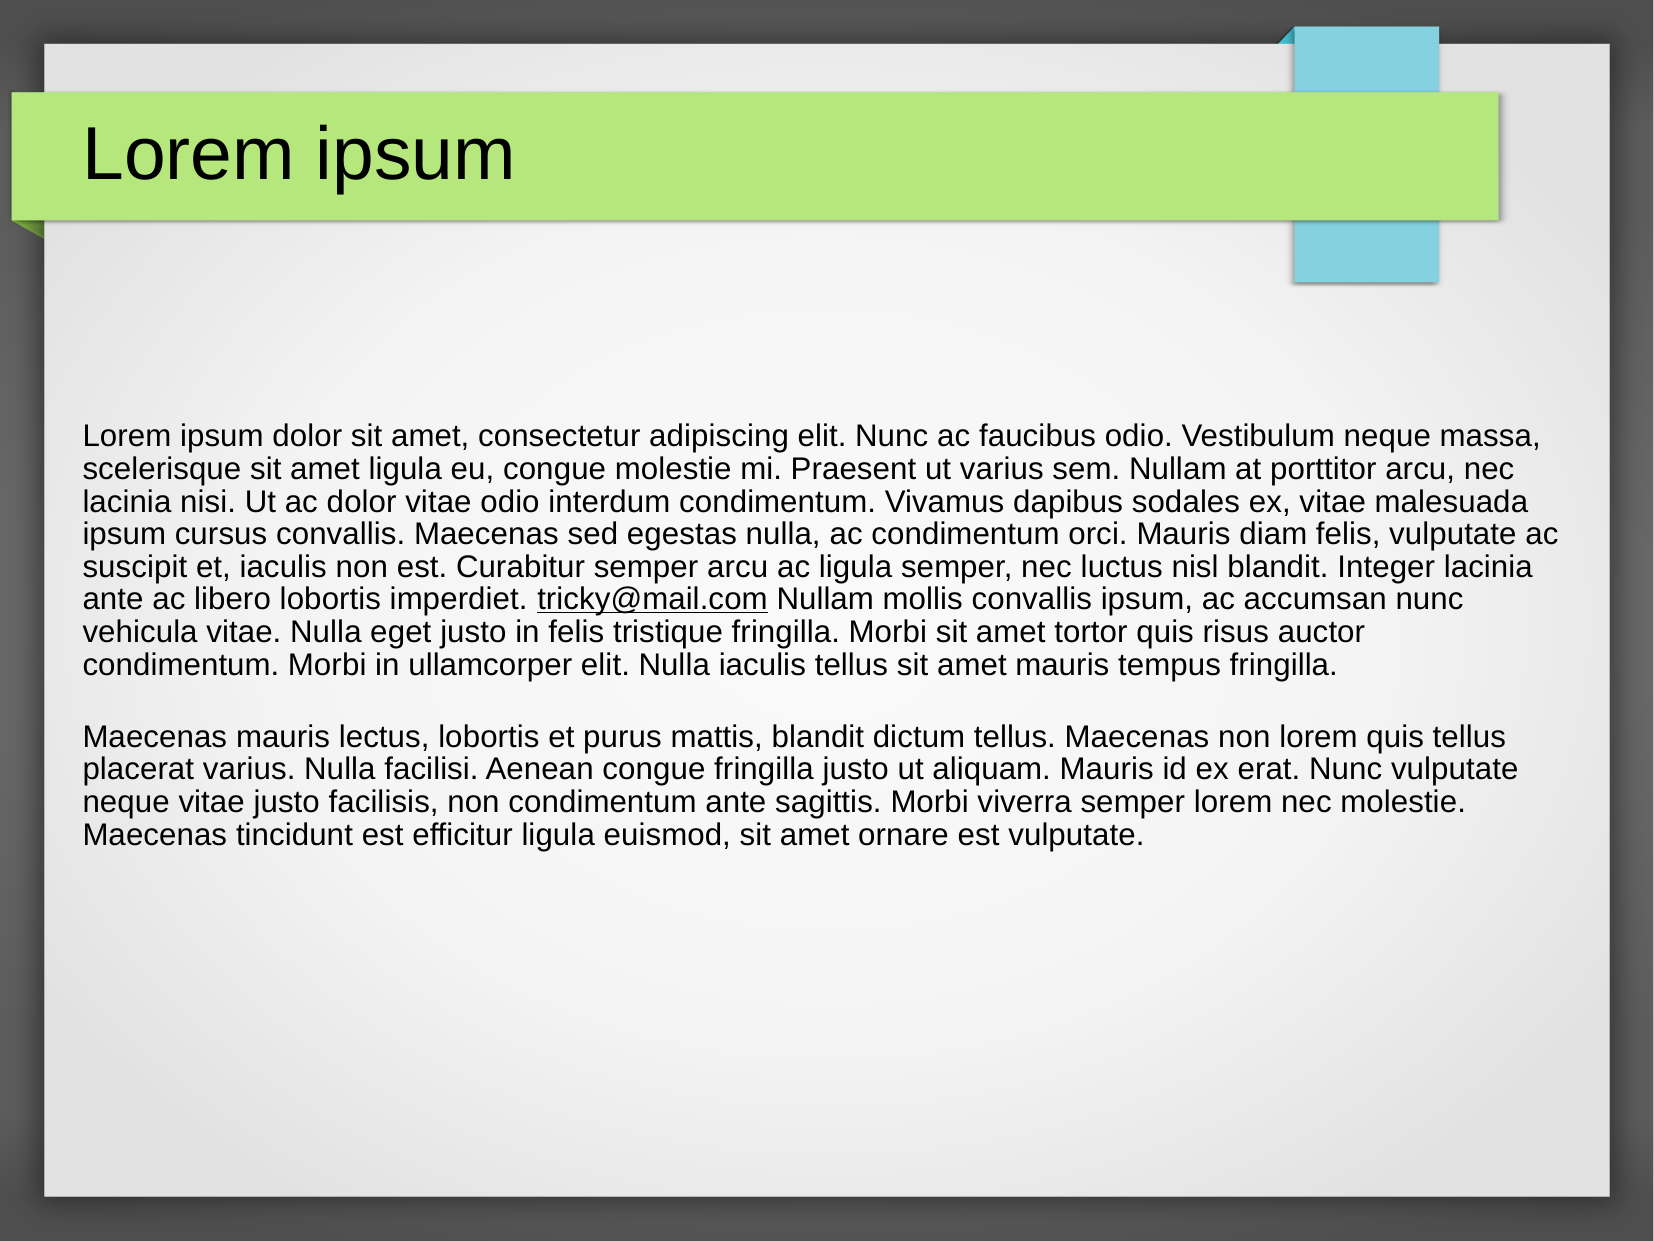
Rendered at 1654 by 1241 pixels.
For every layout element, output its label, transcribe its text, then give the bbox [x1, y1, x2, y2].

text_box Lorem ipsum dolor sit amet, consectetur adipiscing elit. Nunc ac faucibus odio. Vestibulum neque massa, scelerisque sit amet ligula eu, congue molestie mi. Praesent ut varius sem. Nullam at porttitor arcu, nec lacinia nisi. Ut ac dolor vitae odio interdum condimentum. Vivamus dapibus sodales ex, vitae malesuada ipsum cursus convallis. Maecenas sed egestas nulla, ac condimentum orci. Mauris diam felis, vulputate ac suscipit et, iaculis non est. Curabitur semper arcu ac ligula semper, nec luctus nisl blandit. Integer lacinia ante ac libero lobortis imperdiet. tricky@mail.com Nullam mollis convallis ipsum, ac accumsan nunc vehicula vitae. Nulla eget justo in felis tristique fringilla. Morbi sit amet tortor quis risus auctor condimentum. Morbi in ullamcorper elit. Nulla iaculis tellus sit amet mauris tempus fringilla. Maecenas mauris lectus, lobortis et purus mattis, blandit dictum tellus. Maecenas non lorem quis tellus placerat varius. Nulla facilisi. Aenean congue fringilla justo ut aliquam. Mauris id ex erat. Nunc vulputate neque vitae justo facilisis, non condimentum ante sagittis. Morbi viverra semper lorem nec molestie. Maecenas tincidunt est efficitur ligula euismod, sit amet ornare est vulputate. [82, 295, 1571, 1015]
picture [0, 0, 1654, 1241]
text_box Lorem ipsum [82, 94, 1264, 213]
